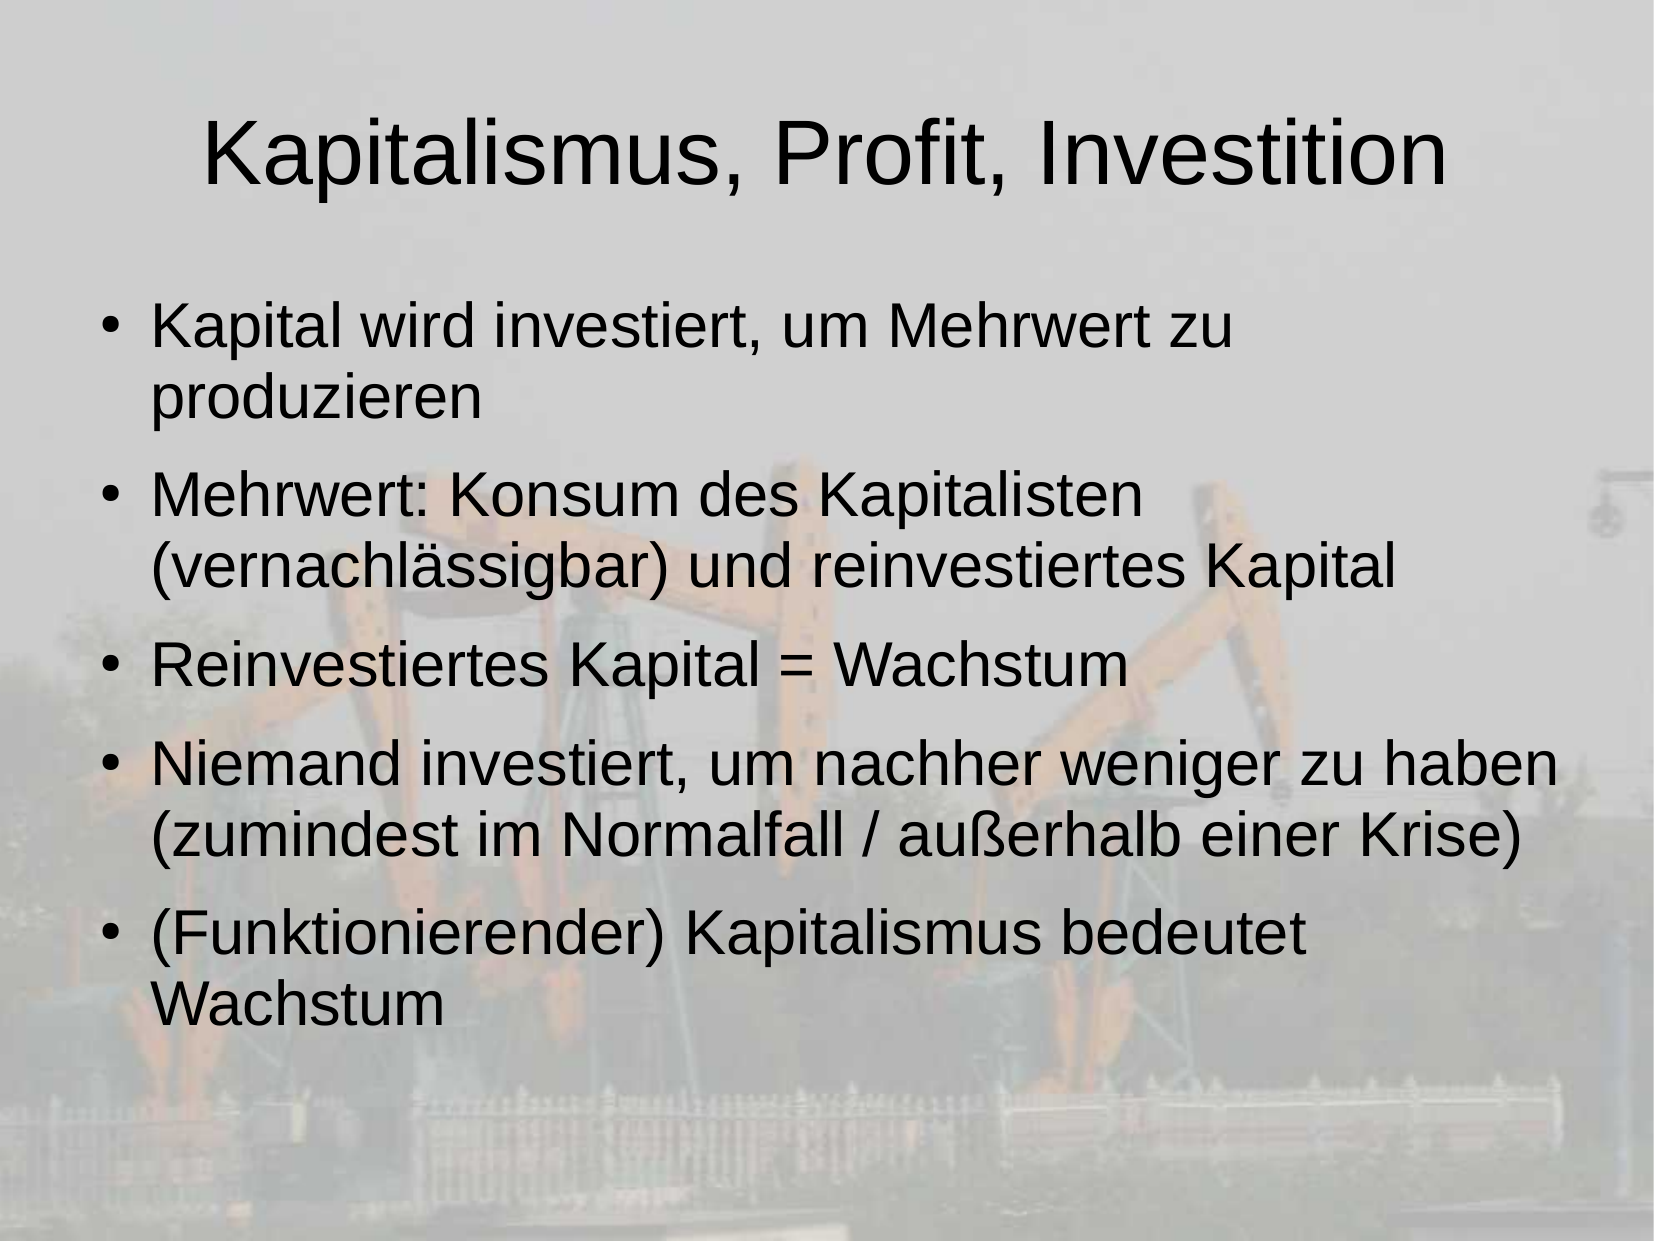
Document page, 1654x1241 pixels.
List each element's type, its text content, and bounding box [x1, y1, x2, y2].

list Kapital wird investiert, um Mehrwert zu produzieren Mehrwert: Konsum des Kapitalisten (vernachlässigbar) und reinvestiertes Kapital Reinvestiertes Kapital = Wachstum Niemand investiert, um nachher weniger zu haben (zumindest im Normalfall / außerhalb einer Krise) (Funktionierender) Kapitalismus bedeutet Wachstum [82, 290, 1571, 1109]
picture [0, 0, 1654, 1241]
title Kapitalismus, Profit, Investition [82, 49, 1571, 257]
